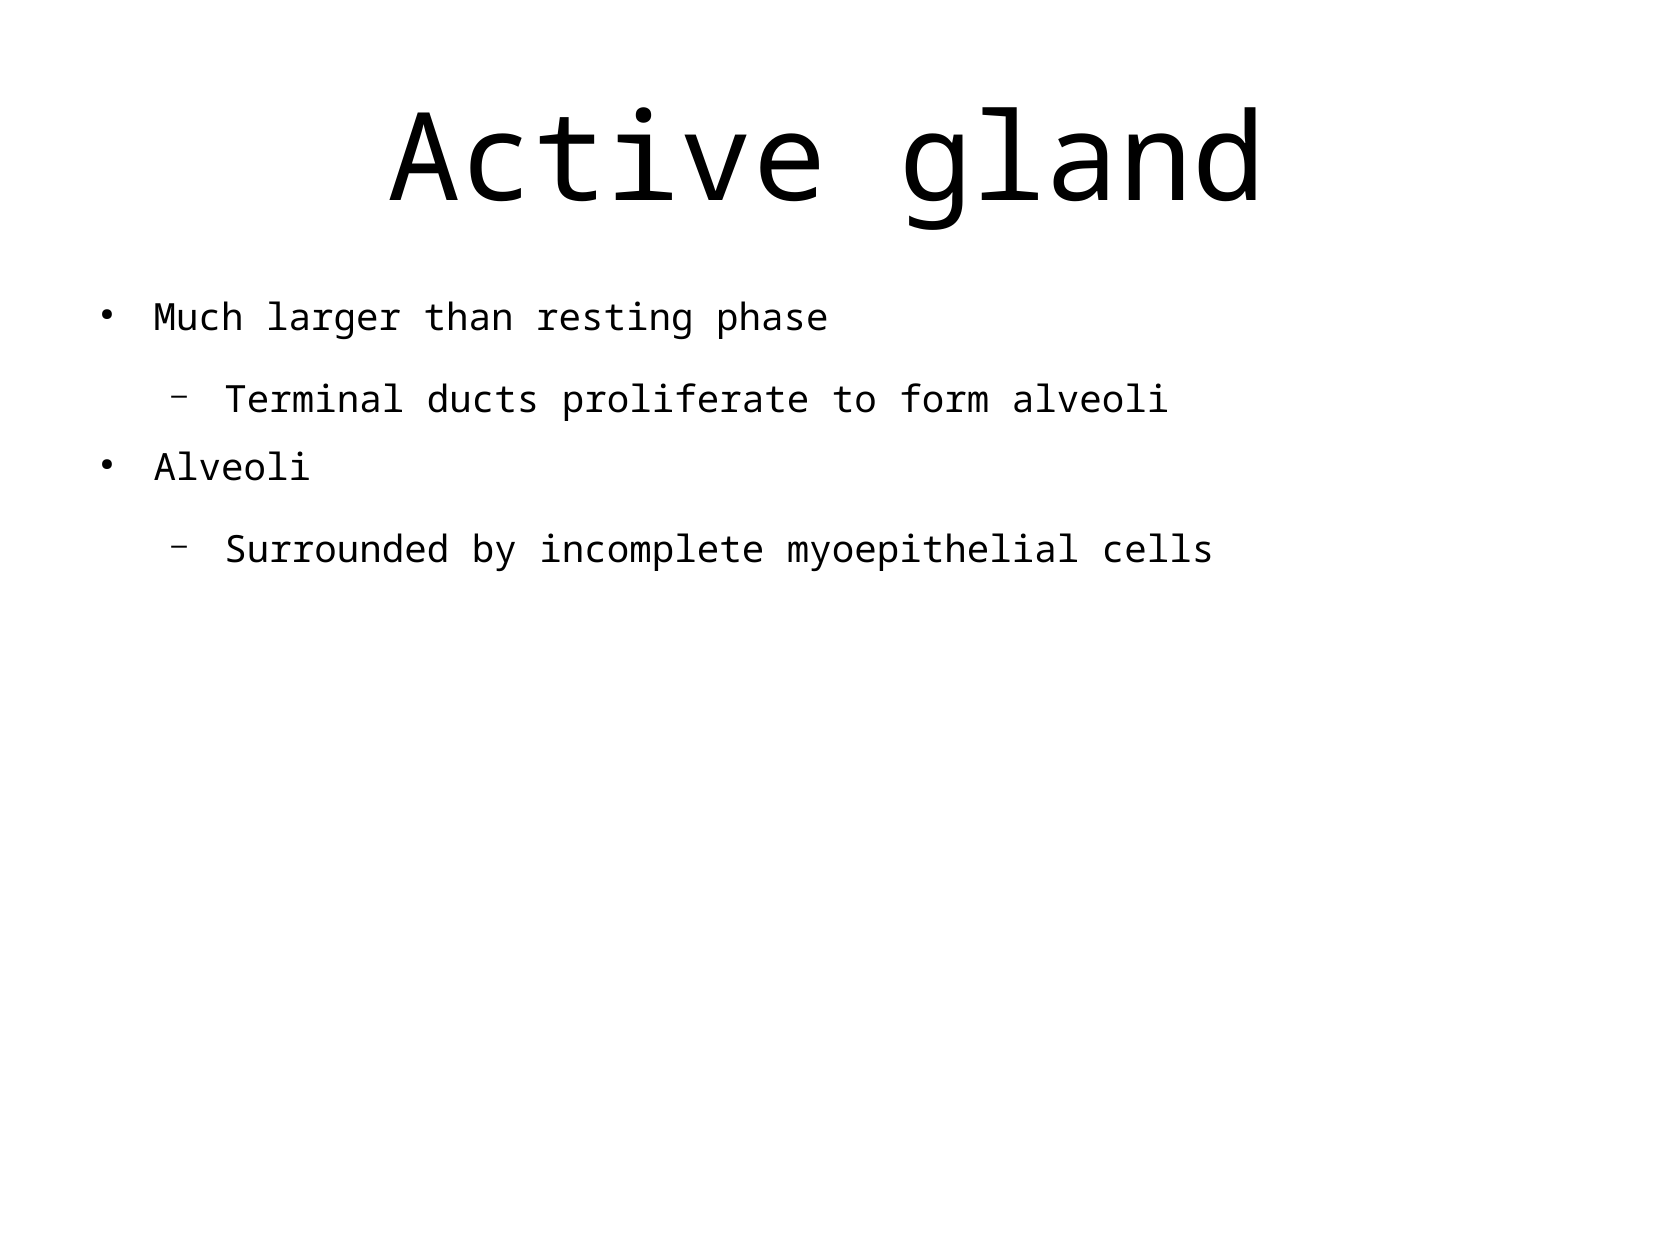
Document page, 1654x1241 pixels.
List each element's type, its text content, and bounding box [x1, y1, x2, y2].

title Active gland [82, 49, 1571, 257]
list Much larger than resting phase Terminal ducts proliferate to form alveoli Alveoli Surrounded by incomplete myoepithelial cells [82, 290, 1571, 1010]
